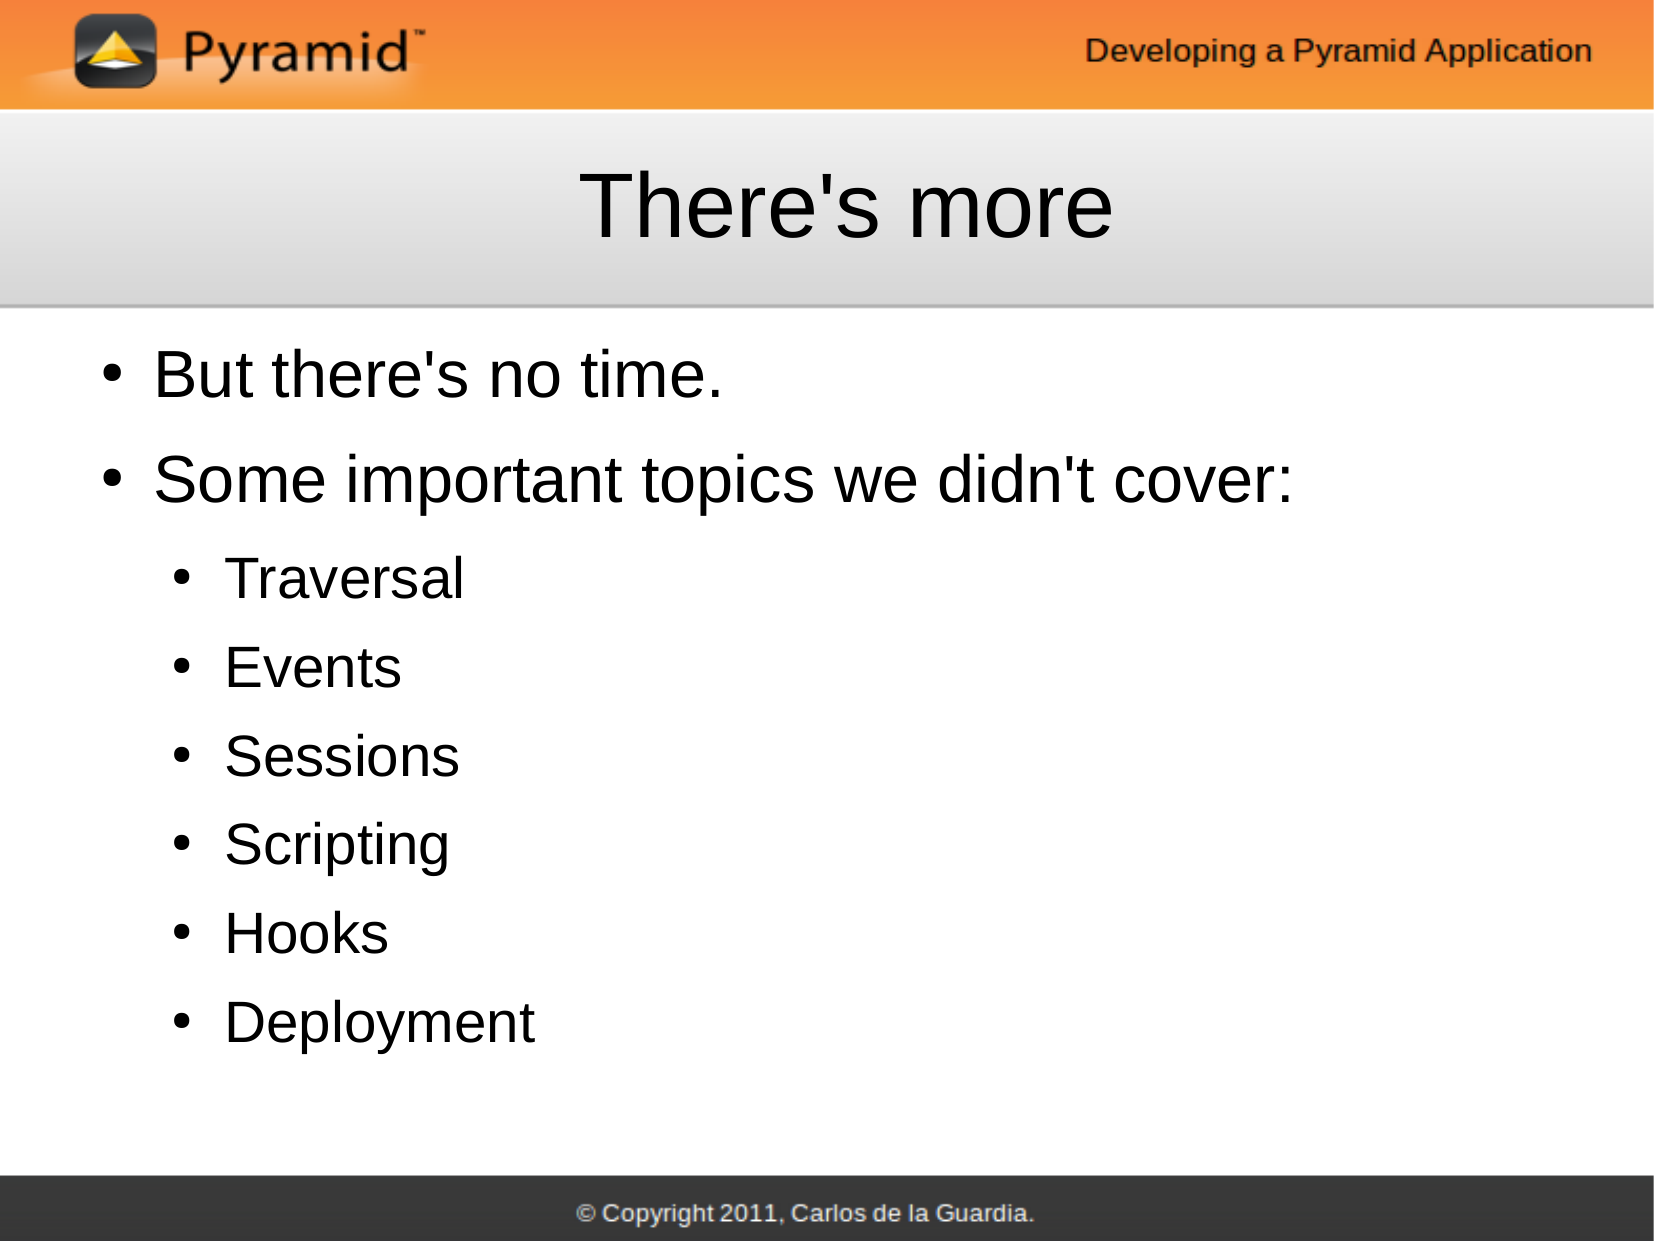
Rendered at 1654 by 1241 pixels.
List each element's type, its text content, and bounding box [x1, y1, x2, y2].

list But there's no time. Some important topics we didn't cover: Traversal Events Sessions Scripting Hooks Deployment [82, 337, 1571, 1157]
picture [0, 0, 1654, 1241]
title There's more [82, 112, 1613, 301]
